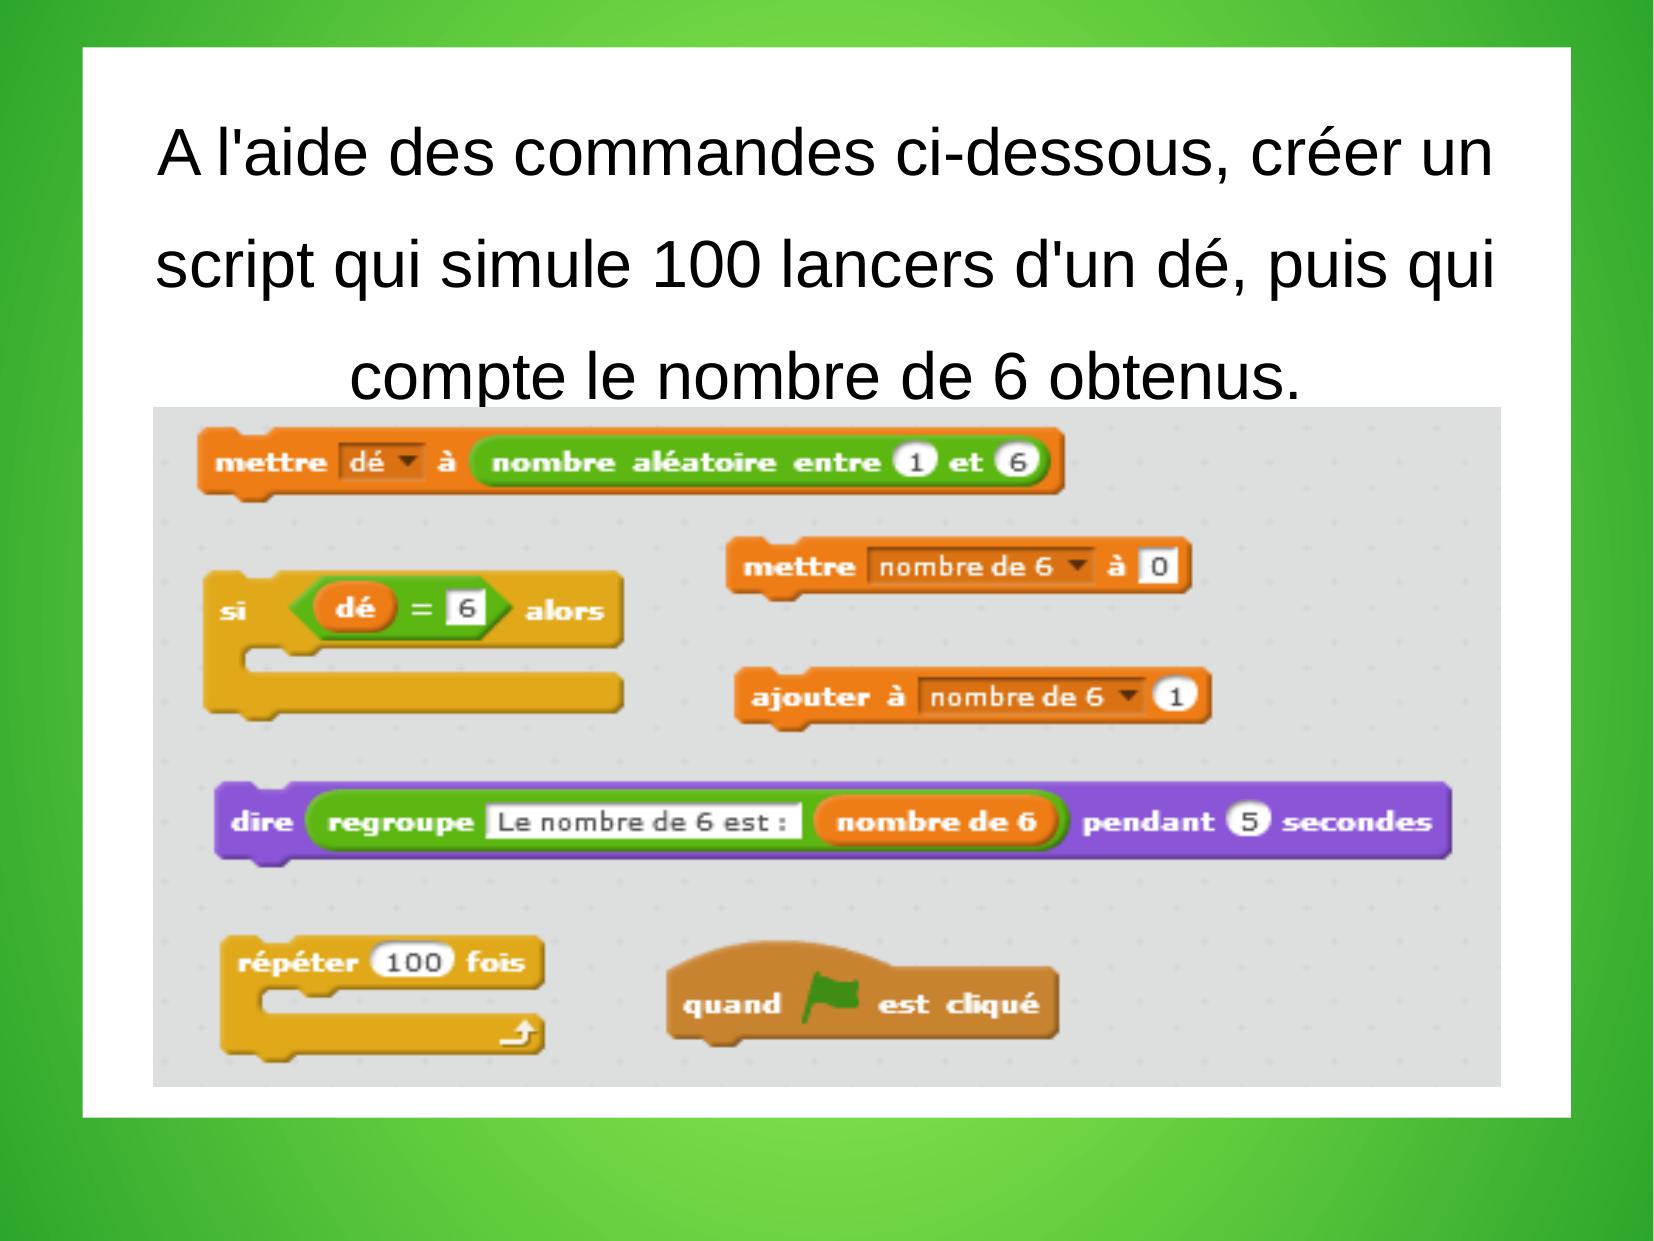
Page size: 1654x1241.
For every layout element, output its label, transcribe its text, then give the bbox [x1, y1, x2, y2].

subtitle A l'aide des commandes ci-dessous, créer un script qui simule 100 lancers d'un dé, puis qui compte le nombre de 6 obtenus. [82, 47, 1571, 1118]
picture [0, 0, 1654, 1241]
